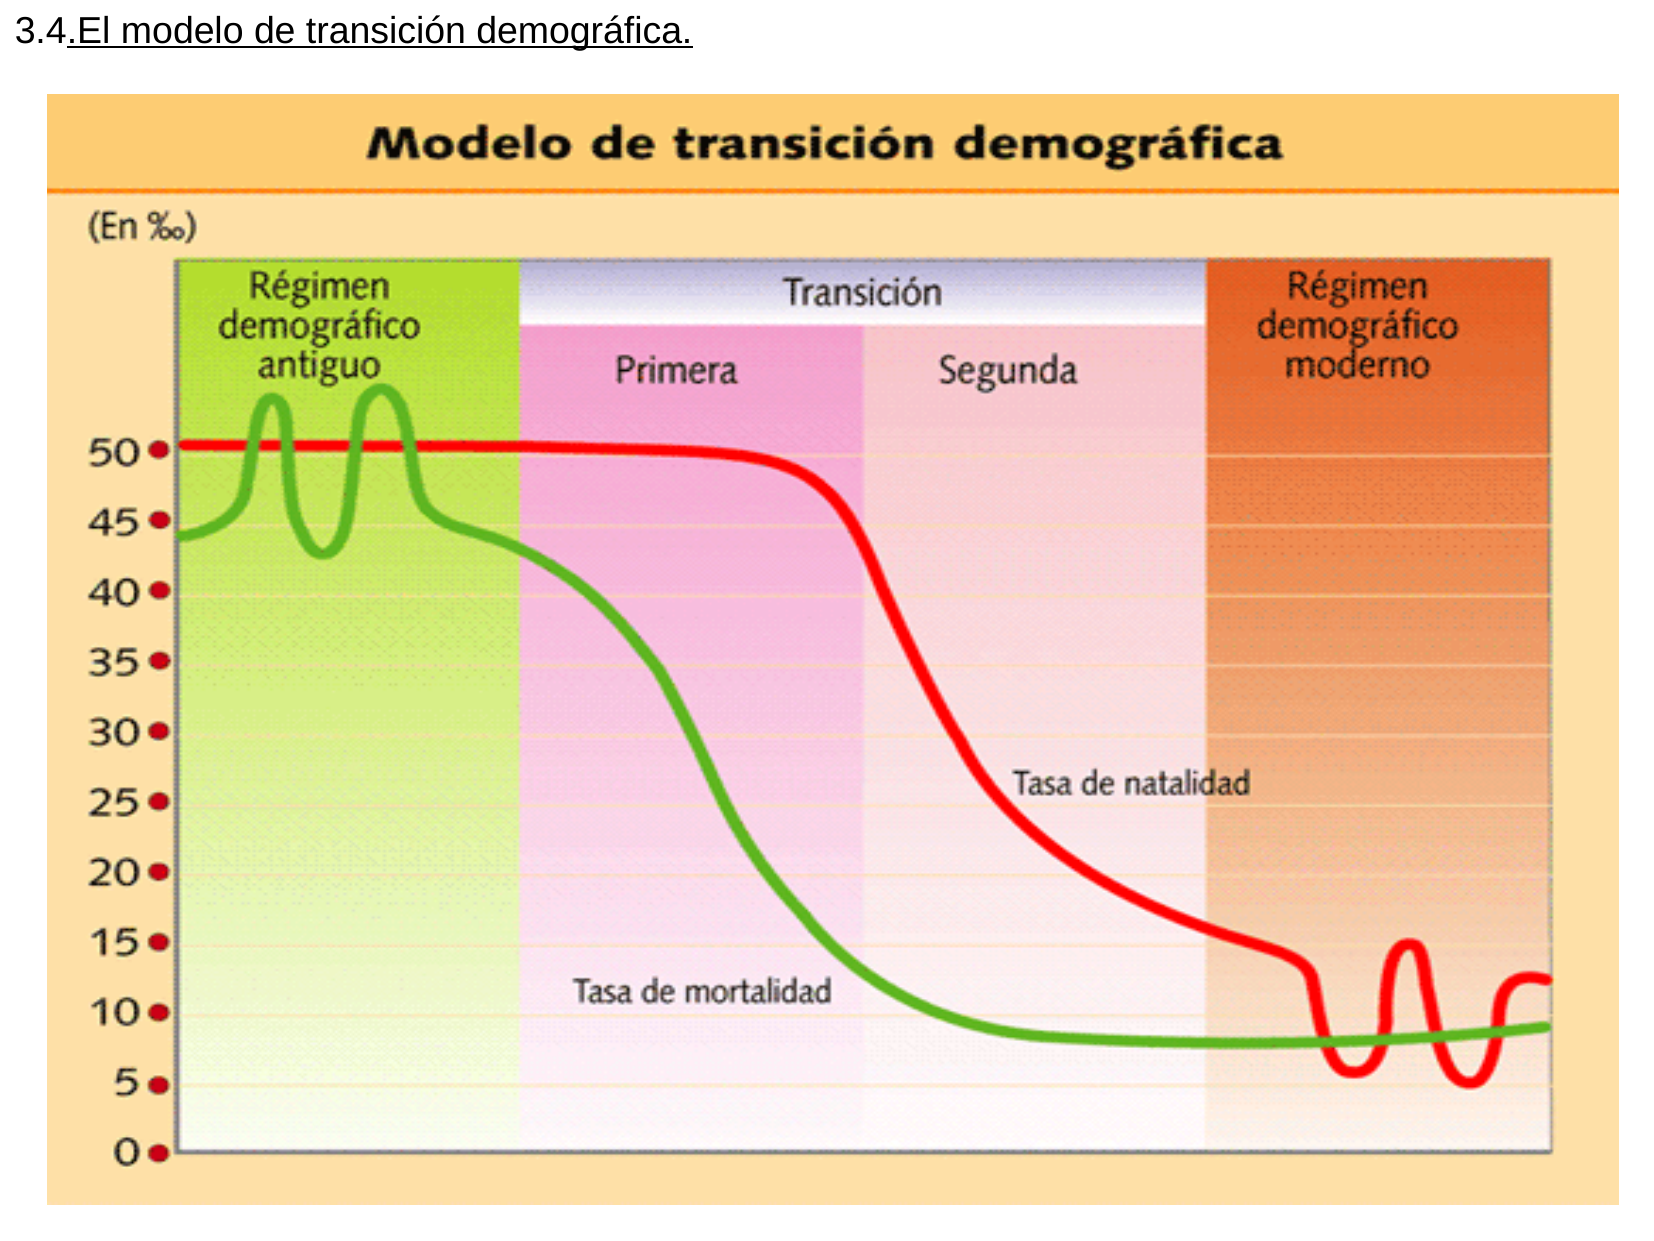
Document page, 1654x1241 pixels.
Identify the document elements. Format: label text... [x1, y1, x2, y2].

text_box 3.4.El modelo de transición demográfica. [0, 2, 708, 60]
picture [47, 94, 1619, 1205]
